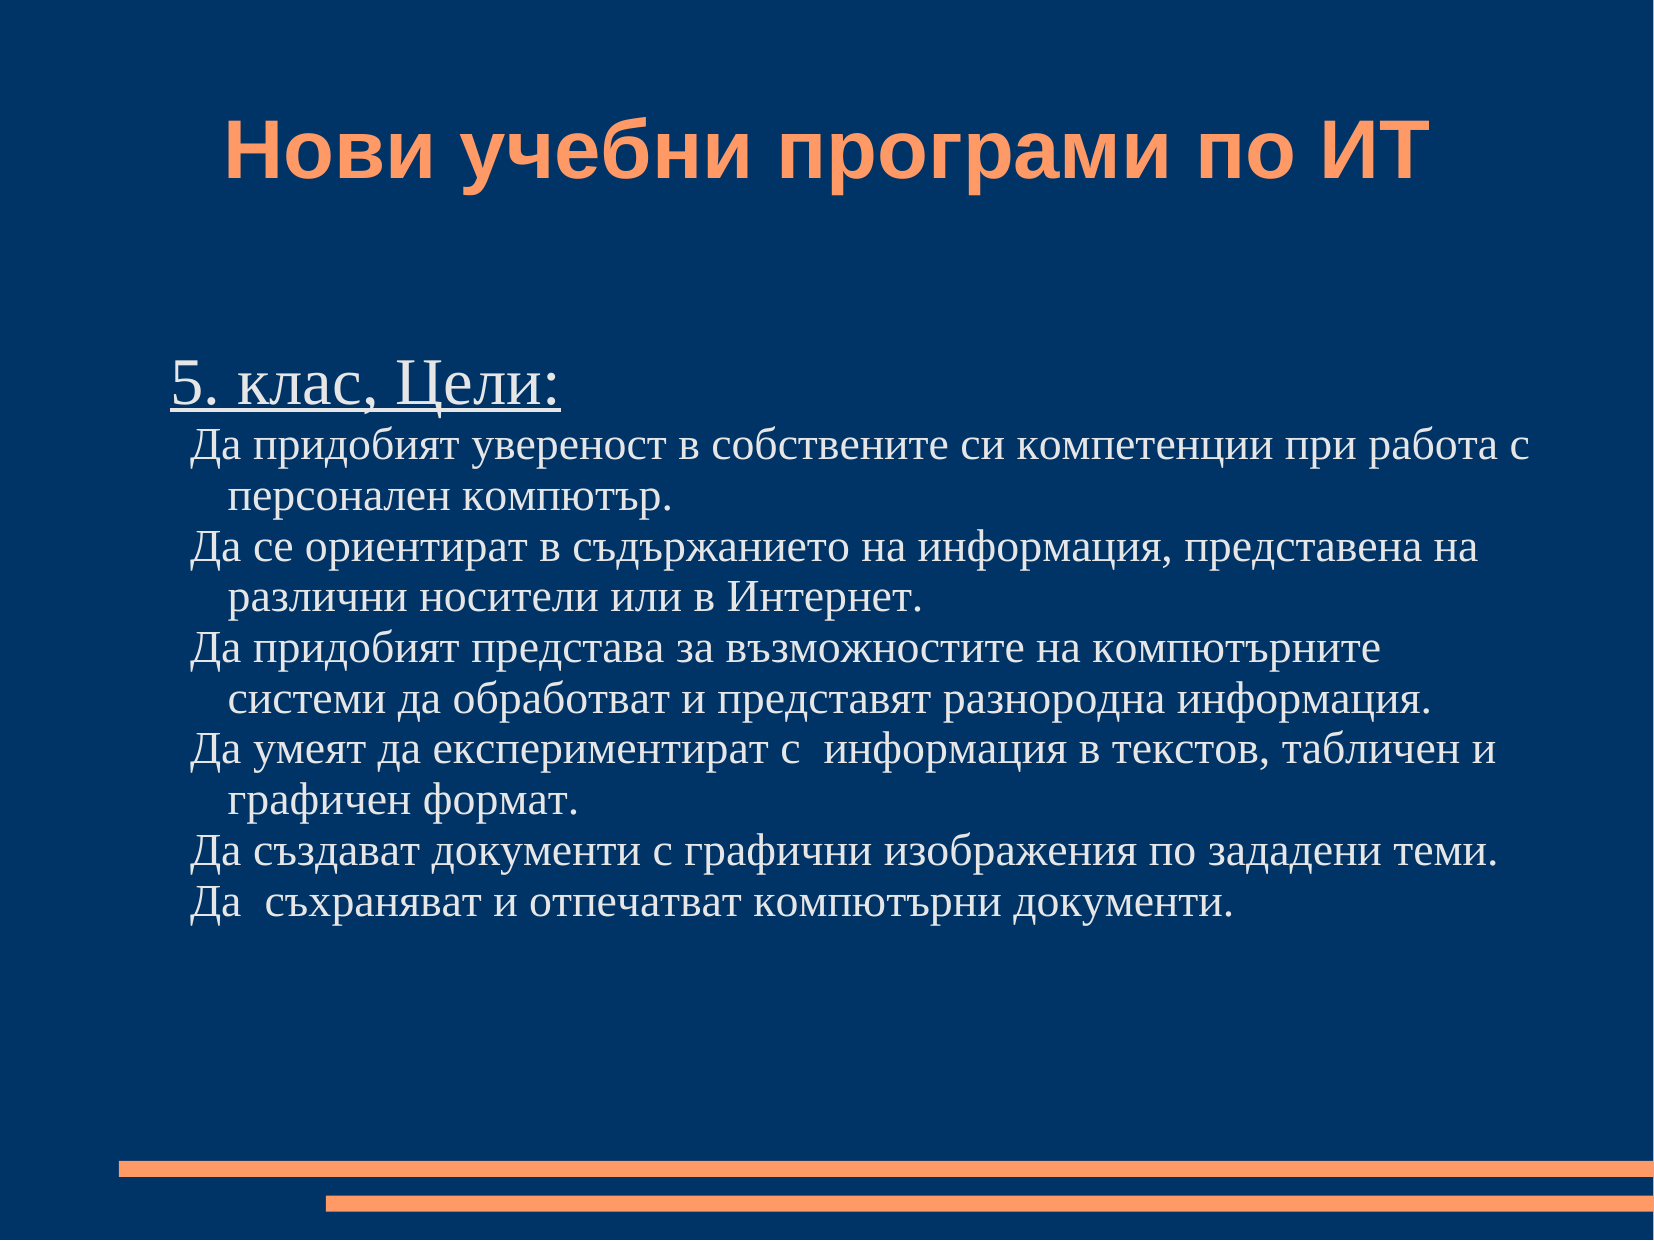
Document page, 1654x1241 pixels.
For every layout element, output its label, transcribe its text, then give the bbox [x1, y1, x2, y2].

list 5. клас, Цели: Да придобият увереност в собствените си компетенции при работа с персонален компютър. Да се ориентират в съдържанието на информация, представена на различни носители или в Интернет. Да придобият представа за възможностите на компютърните системи да обработват и представят разнородна информация. Да умеят да експериментират с информация в текстов, табличен и графичен формат. Да създават документи с графични изображения по зададени теми. Да съхраняват и отпечатват компютърни документи. [152, 344, 1534, 1169]
title Нови учебни програми по ИТ [121, 46, 1534, 254]
